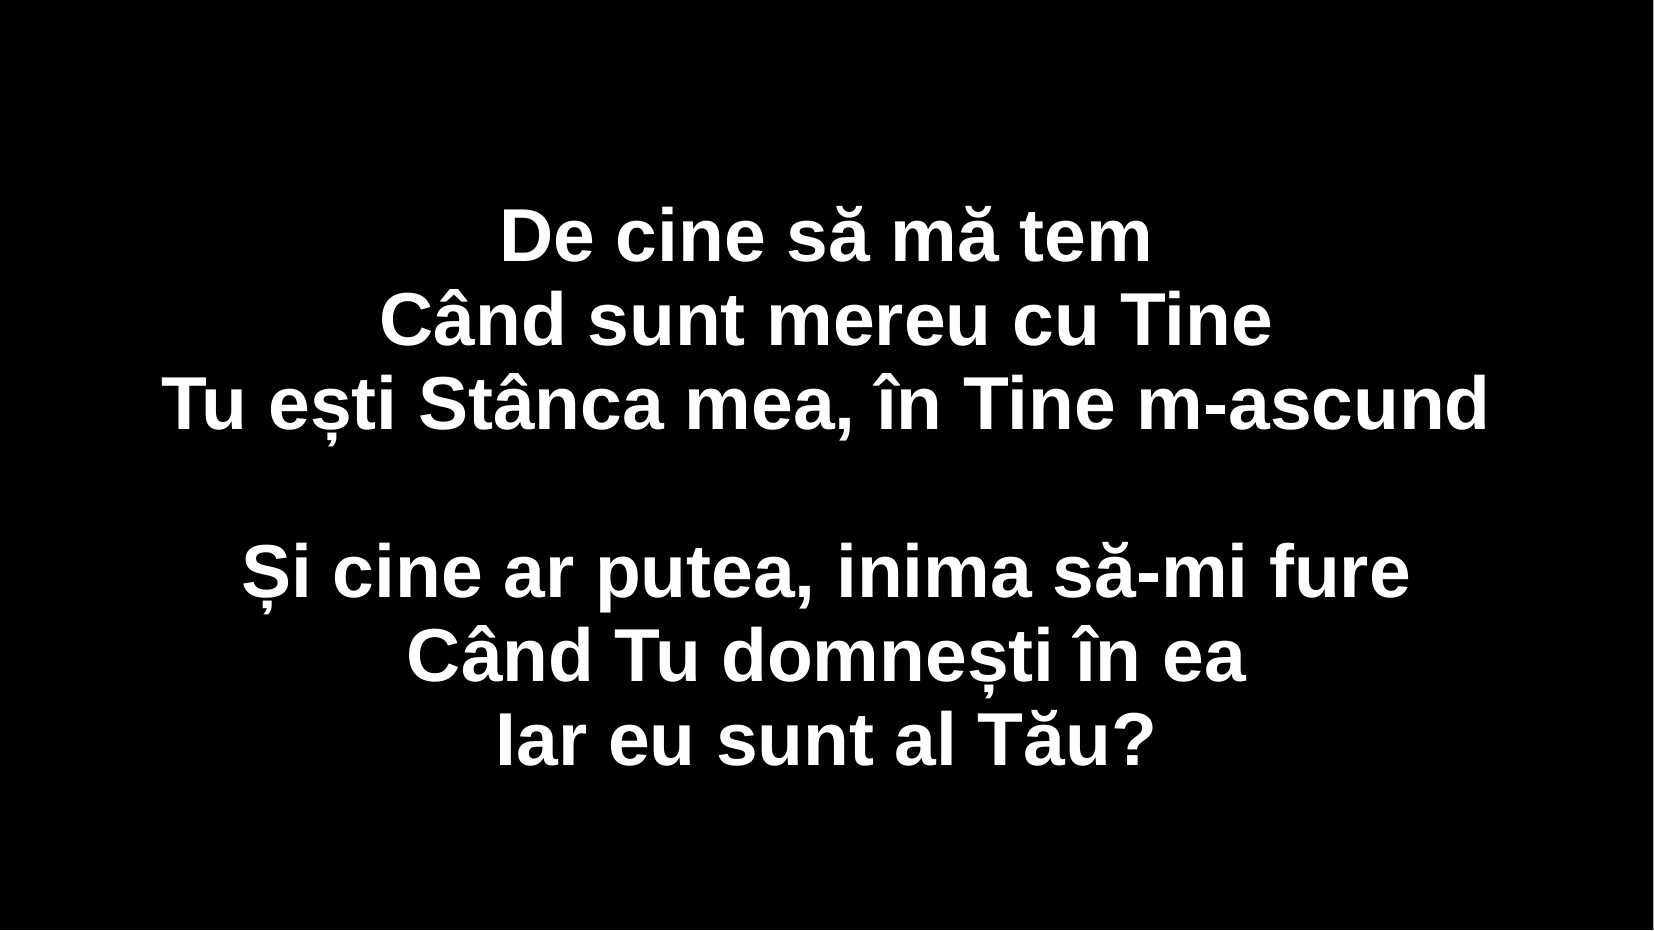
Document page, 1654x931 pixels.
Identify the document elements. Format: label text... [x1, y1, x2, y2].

subtitle De cine să mă tem Când sunt mereu cu Tine Tu ești Stânca mea, în Tine m-ascund Și cine ar putea, inima să-mi fure Când Tu domnești în ea Iar eu sunt al Tău? [82, 109, 1571, 866]
